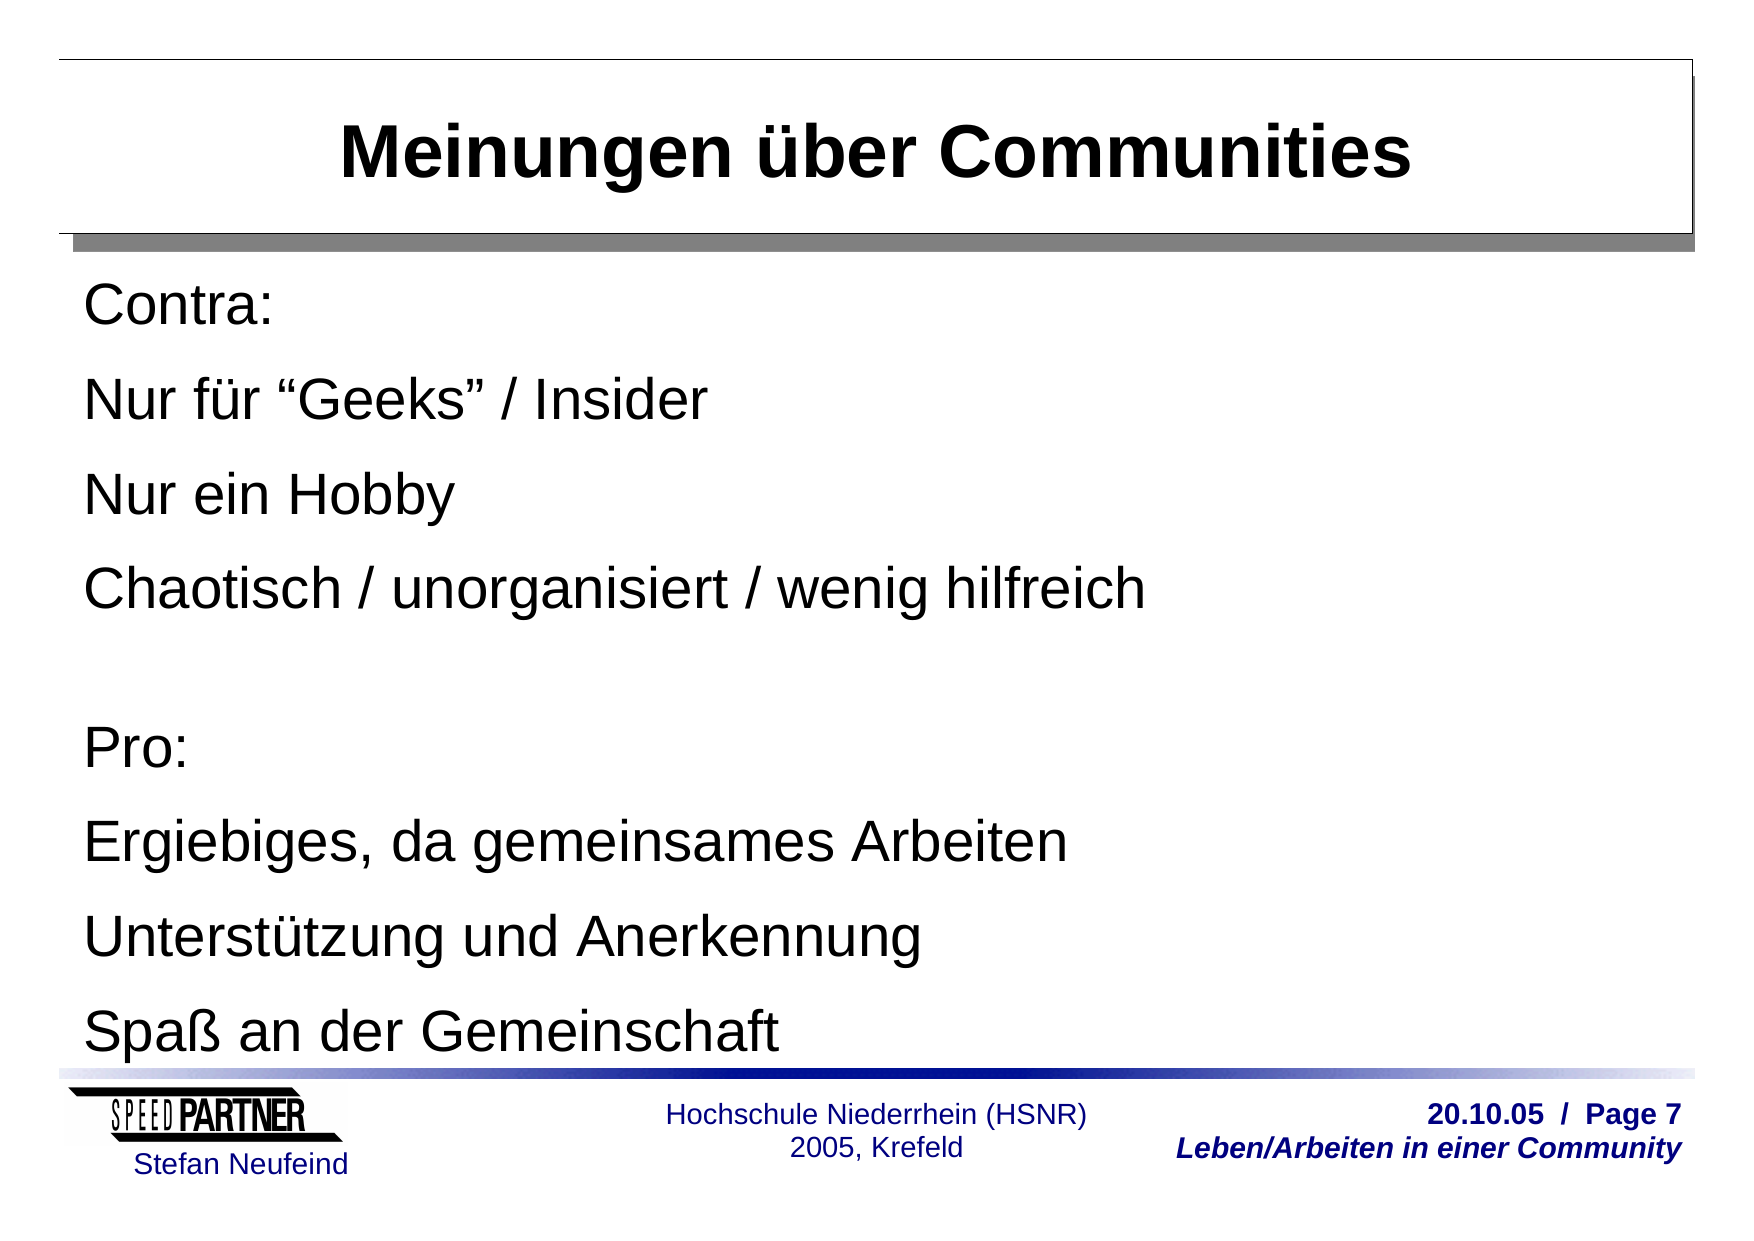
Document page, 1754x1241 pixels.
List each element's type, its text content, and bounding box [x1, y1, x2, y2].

list Pro: Ergiebiges, da gemeinsames Arbeiten Unterstützung und Anerkennung Spaß an der Gemeinschaft [71, 714, 1695, 1063]
picture [64, 1082, 348, 1146]
picture [59, 1068, 1695, 1079]
title Meinungen über Communities [59, 59, 1695, 244]
list Contra: Nur für “Geeks” / Insider Nur ein Hobby Chaotisch / unorganisiert / wenig hilfreich [71, 272, 1695, 621]
